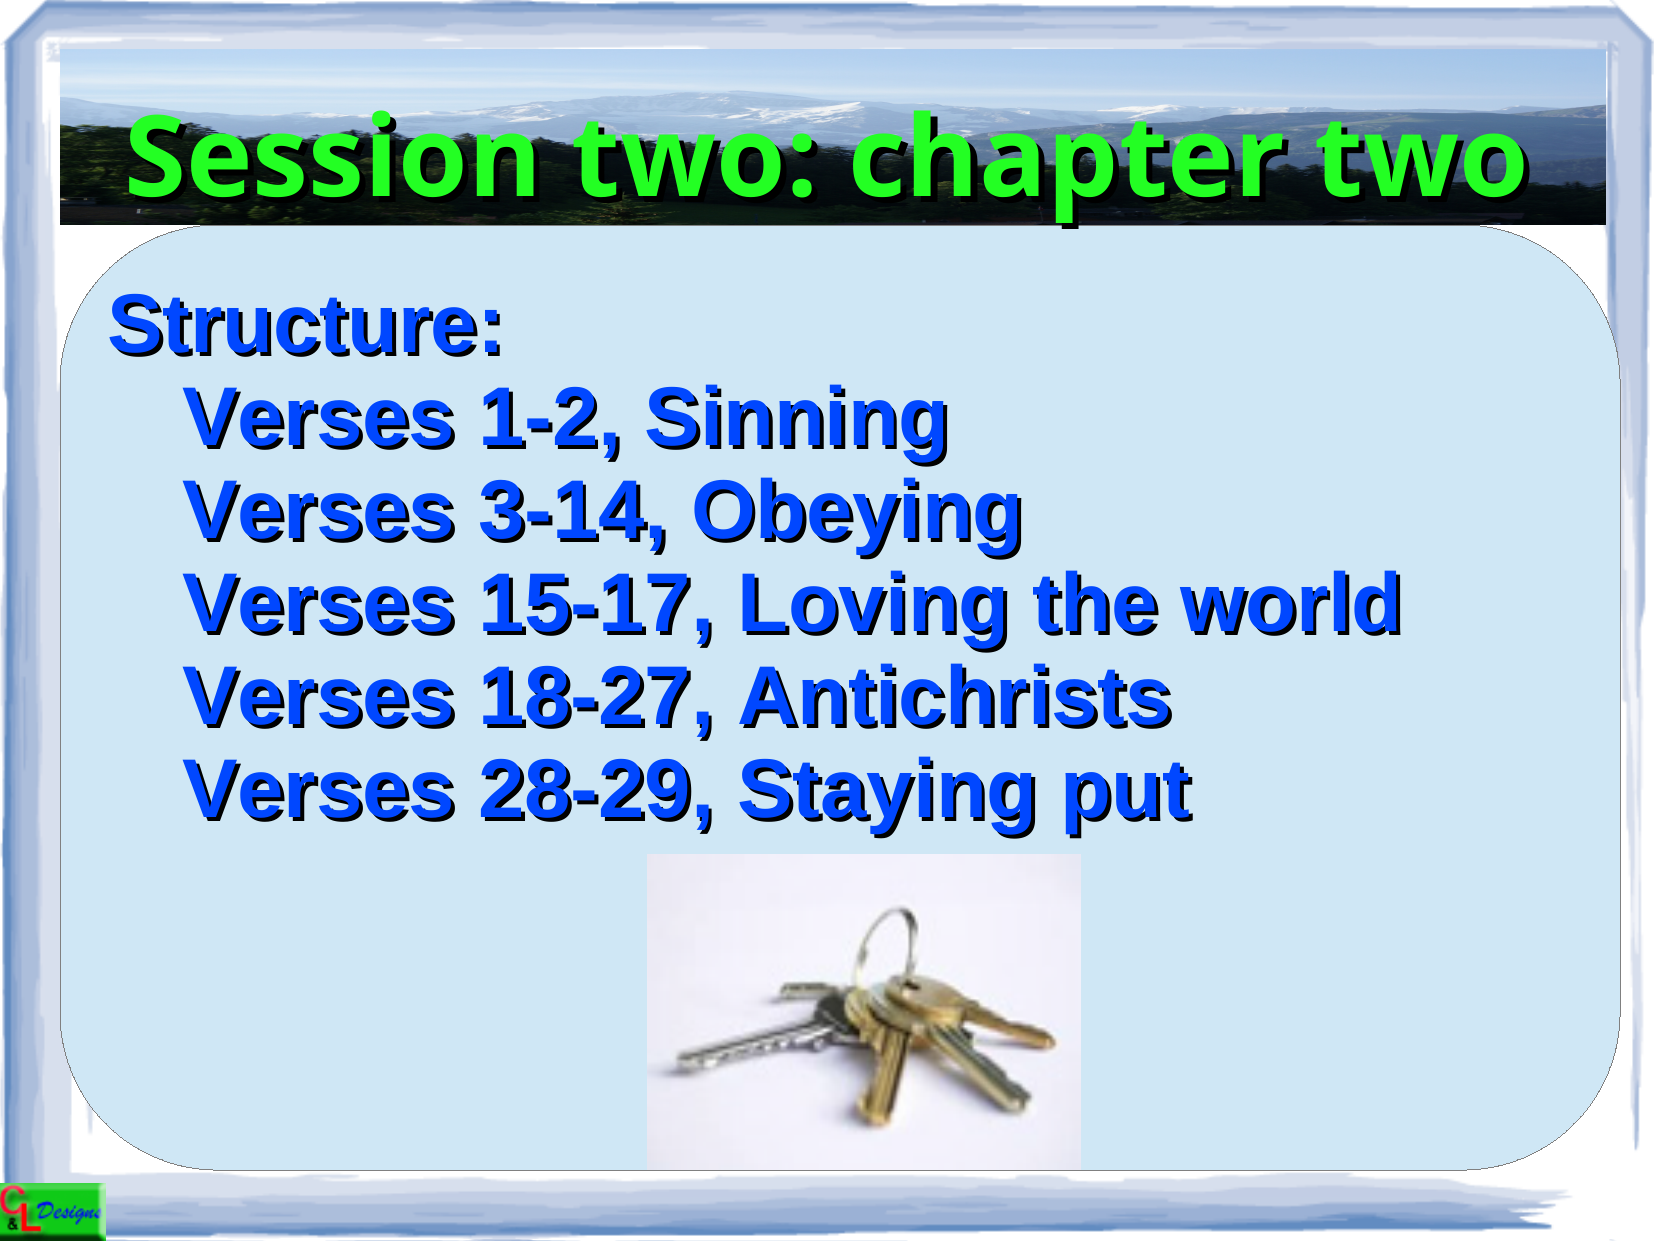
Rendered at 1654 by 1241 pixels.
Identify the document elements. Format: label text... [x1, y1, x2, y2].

picture [0, 0, 1654, 1241]
title Session two: chapter two [82, 49, 1571, 257]
text_box [60, 257, 1621, 1171]
subtitle Structure: Verses 1-2, Sinning Verses 3-14, Obeying Verses 15-17, Loving the world Verses 18-27, Antichrists Verses 28-29, Staying put [107, 277, 1561, 1096]
